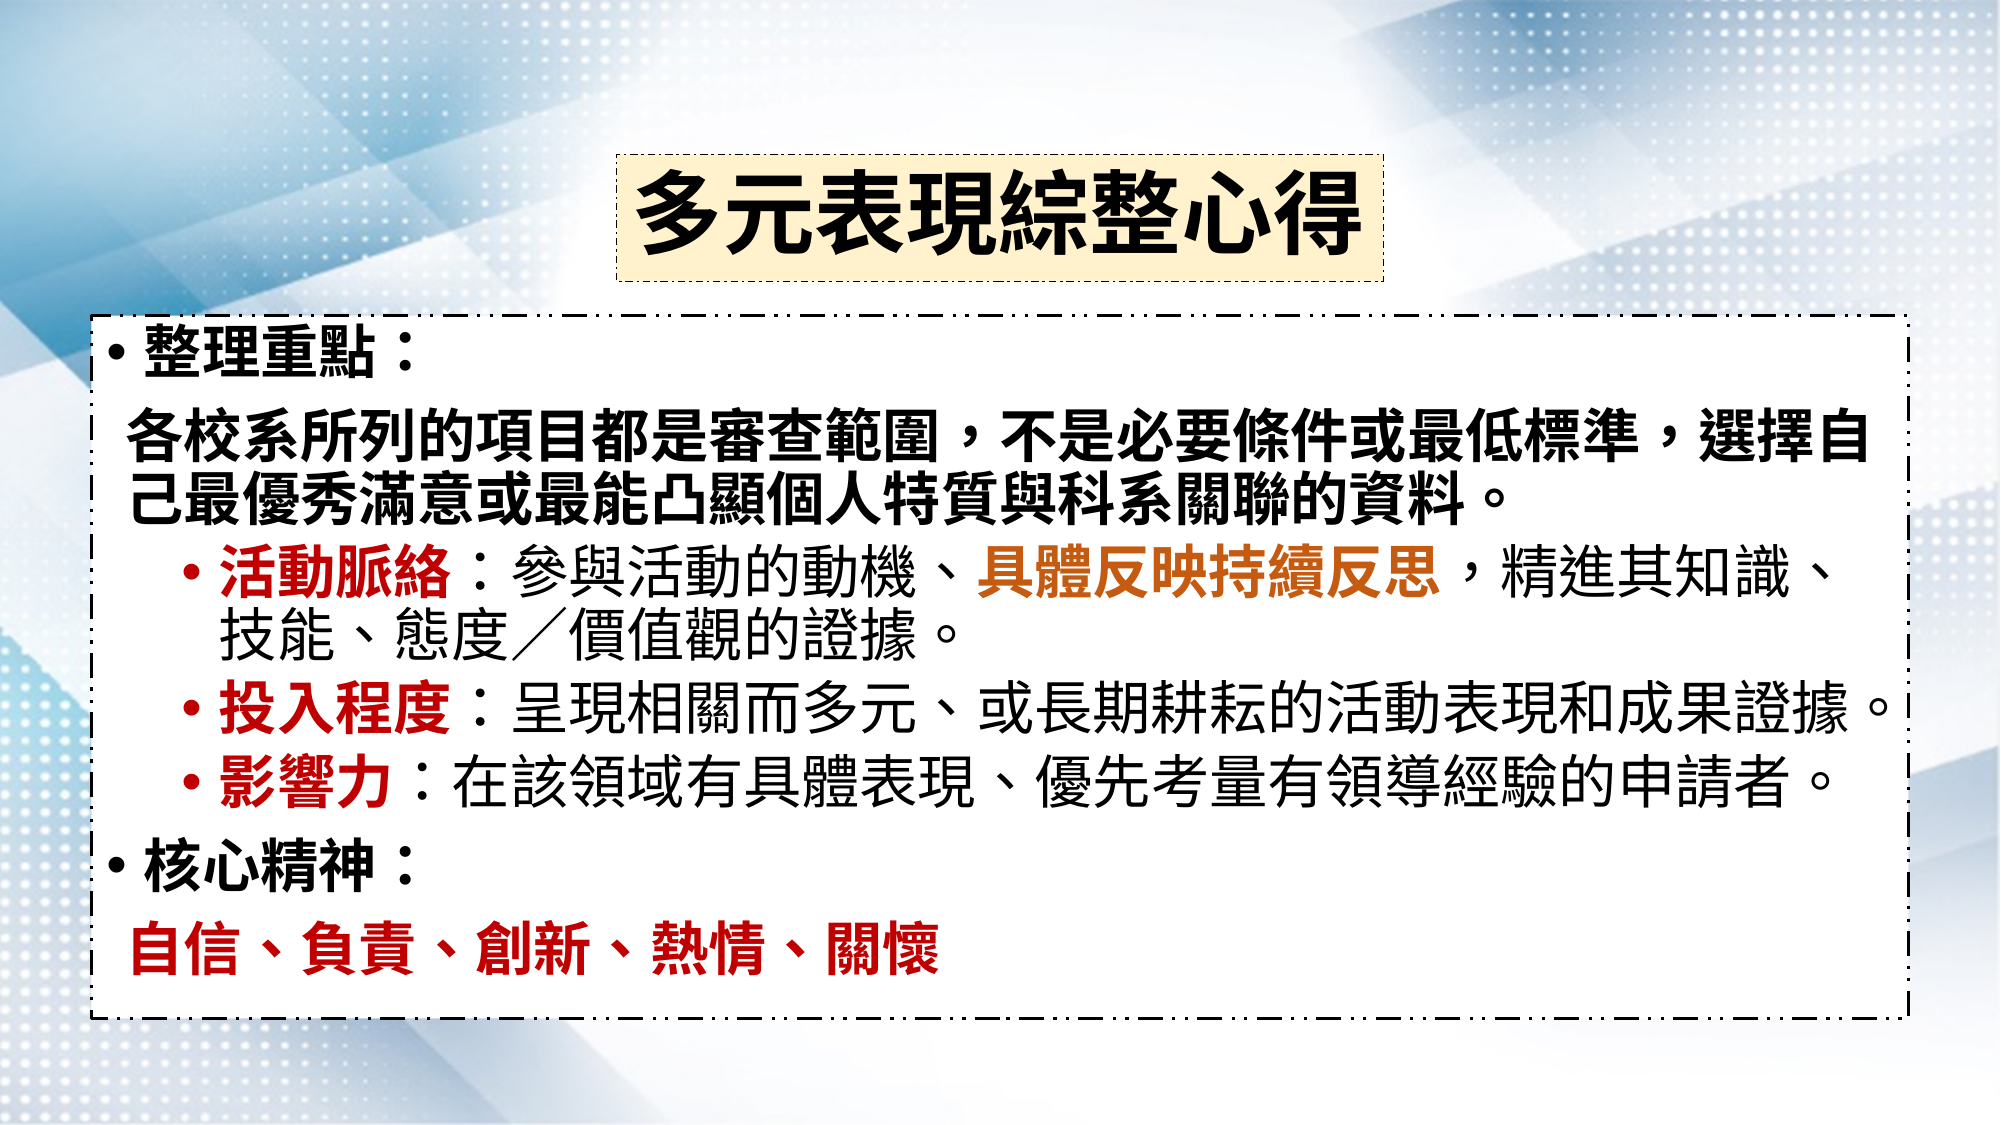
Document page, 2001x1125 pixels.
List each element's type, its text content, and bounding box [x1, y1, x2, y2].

list 整理重點： 各校系所列的項目都是審查範圍，不是必要條件或最低標準，選擇自己最優秀滿意或最能凸顯個人特質與科系關聯的資料。 活動脈絡：參與活動的動機、具體反映持續反思，精進其知識、技能、態度／價值觀的證據。 投入程度：呈現相關而多元、或長期耕耘的活動表現和成果證據。 影響力：在該領域有具體表現、優先考量有領導經驗的申請者。 核心精神： 自信、負責、創新、熱情、關懷 [91, 315, 1909, 1019]
picture [0, 0, 2000, 1125]
title 多元表現綜整心得 [616, 154, 1384, 282]
